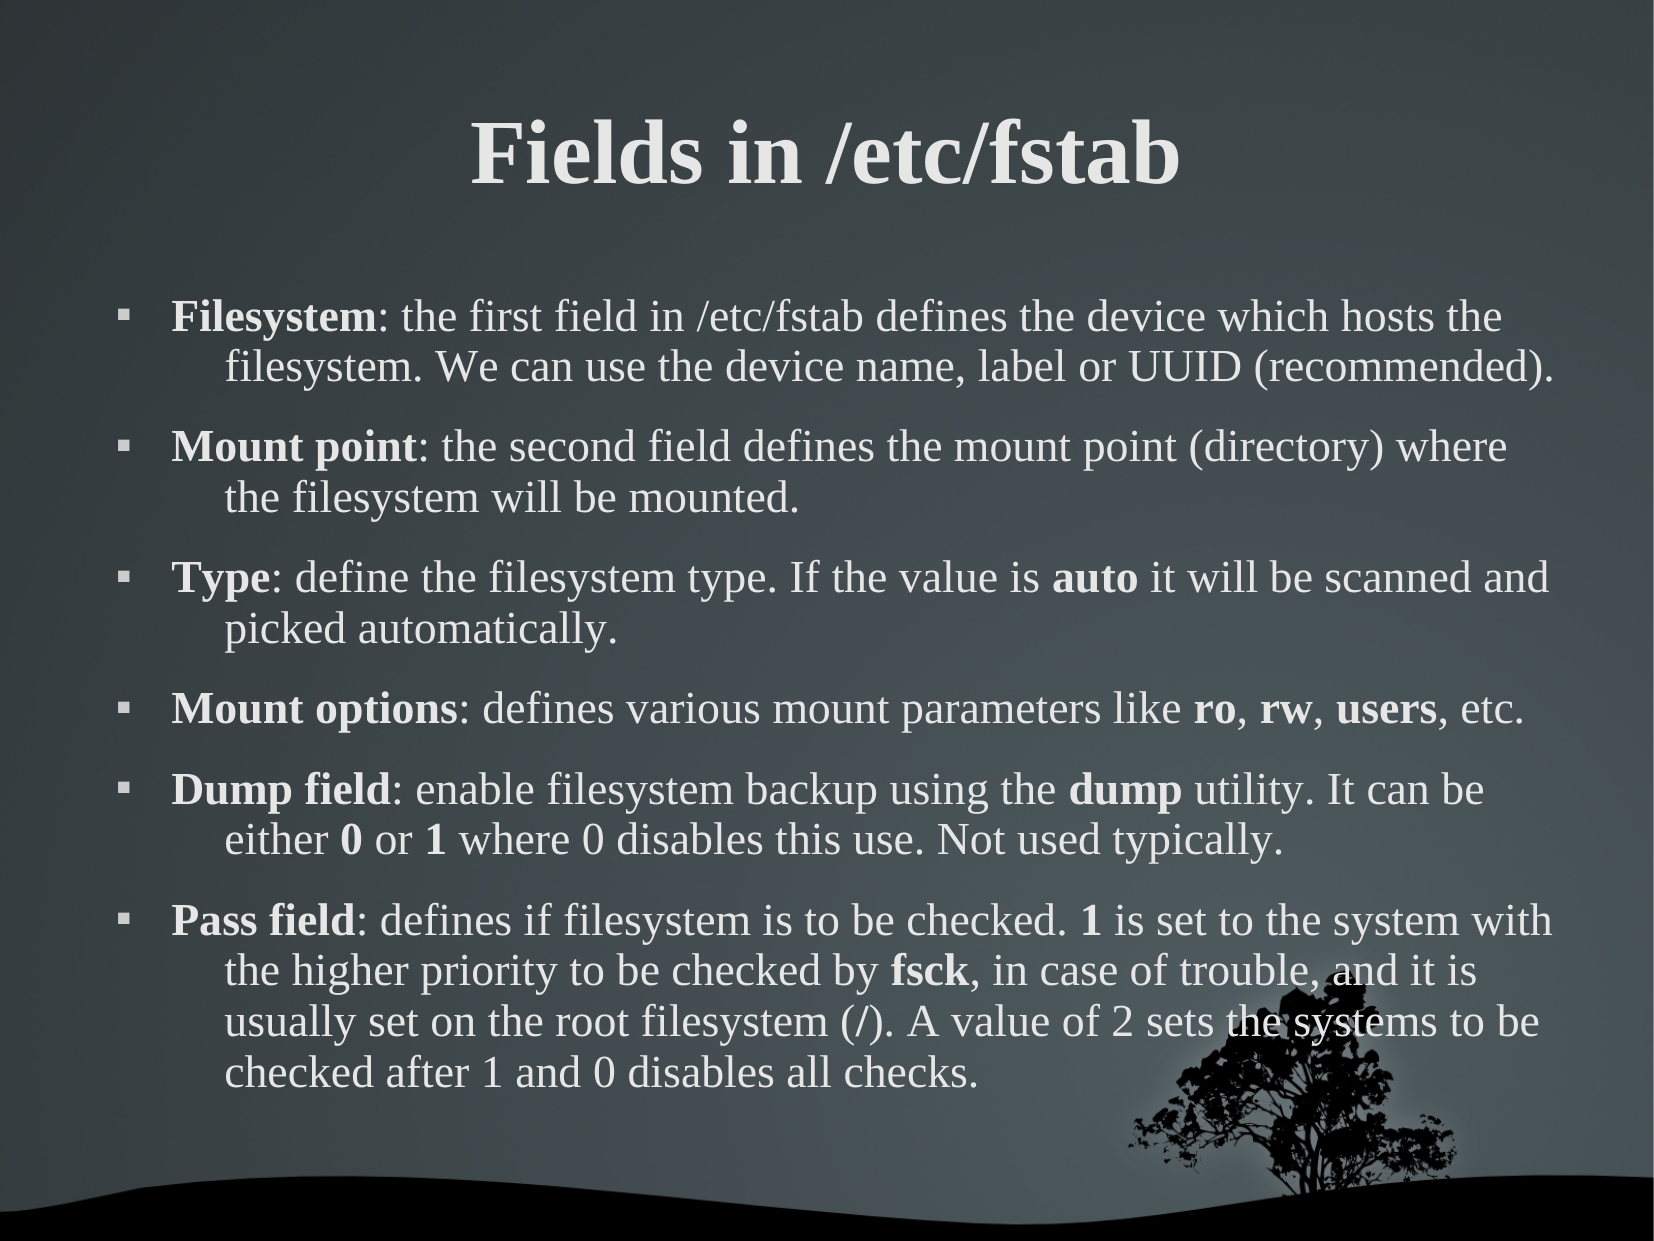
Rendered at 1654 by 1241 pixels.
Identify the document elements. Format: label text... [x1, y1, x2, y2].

list Filesystem: the first field in /etc/fstab defines the device which hosts the filesystem. We can use the device name, label or UUID (recommended). Mount point: the second field defines the mount point (directory) where the filesystem will be mounted. Type: define the filesystem type. If the value is auto it will be scanned and picked automatically. Mount options: defines various mount parameters like ro, rw, users, etc. Dump field: enable filesystem backup using the dump utility. It can be either 0 or 1 where 0 disables this use. Not used typically. Pass field: defines if filesystem is to be checked. 1 is set to the system with the higher priority to be checked by fsck, in case of trouble, and it is usually set on the root filesystem (/). A value of 2 sets the systems to be checked after 1 and 0 disables all checks. [82, 290, 1571, 1109]
title Fields in /etc/fstab [82, 49, 1571, 257]
picture [0, 0, 1654, 1241]
